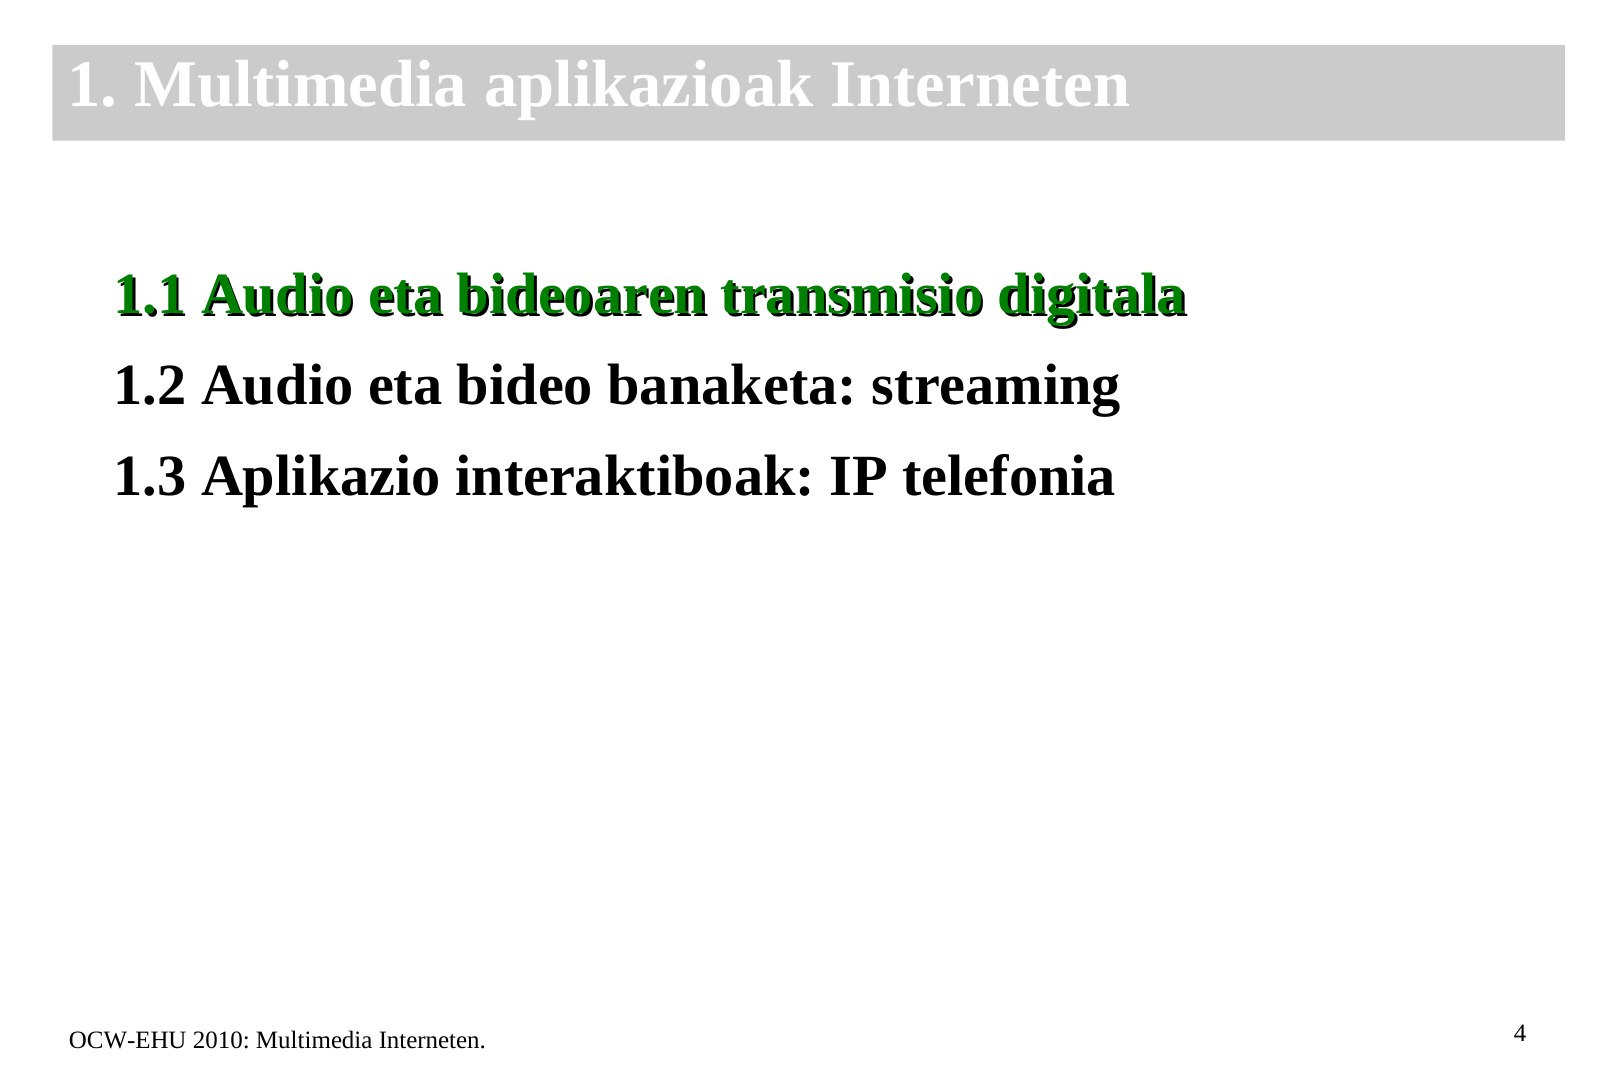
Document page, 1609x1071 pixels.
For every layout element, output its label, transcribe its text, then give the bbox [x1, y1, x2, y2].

title 1. Multimedia aplikazioak Interneten [52, 45, 1565, 141]
list 1.1 Audio eta bideoaren transmisio digitala 1.2 Audio eta bideo banaketa: streaming 1.3 Aplikazio interaktiboak: IP telefonia [23, 162, 1536, 1026]
